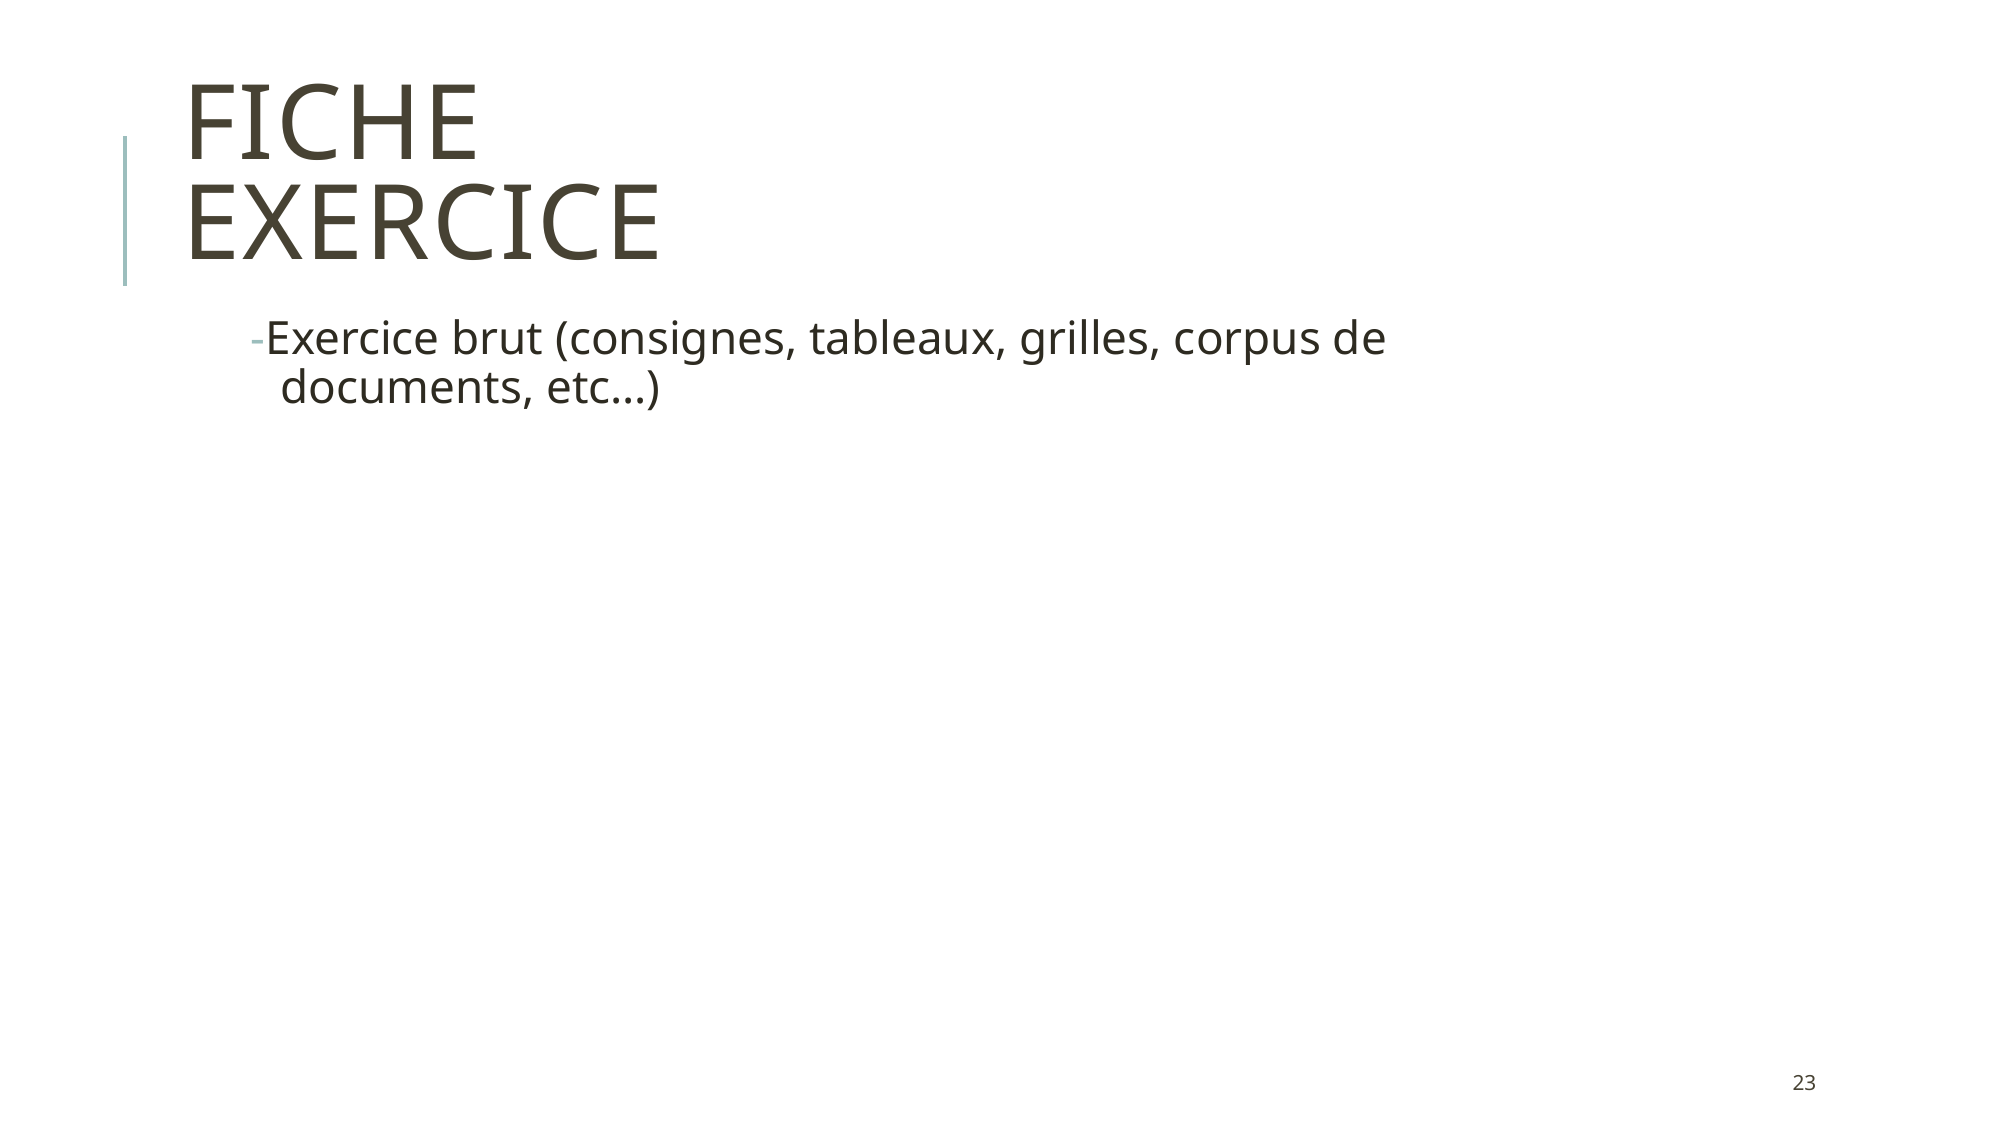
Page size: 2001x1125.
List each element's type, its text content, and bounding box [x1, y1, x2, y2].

list Exercice brut (consignes, tableaux, grilles, corpus de documents, etc…) [243, 307, 1651, 1064]
title Fiche exercice [168, 56, 968, 303]
text_box 23 [1777, 1061, 1938, 1107]
